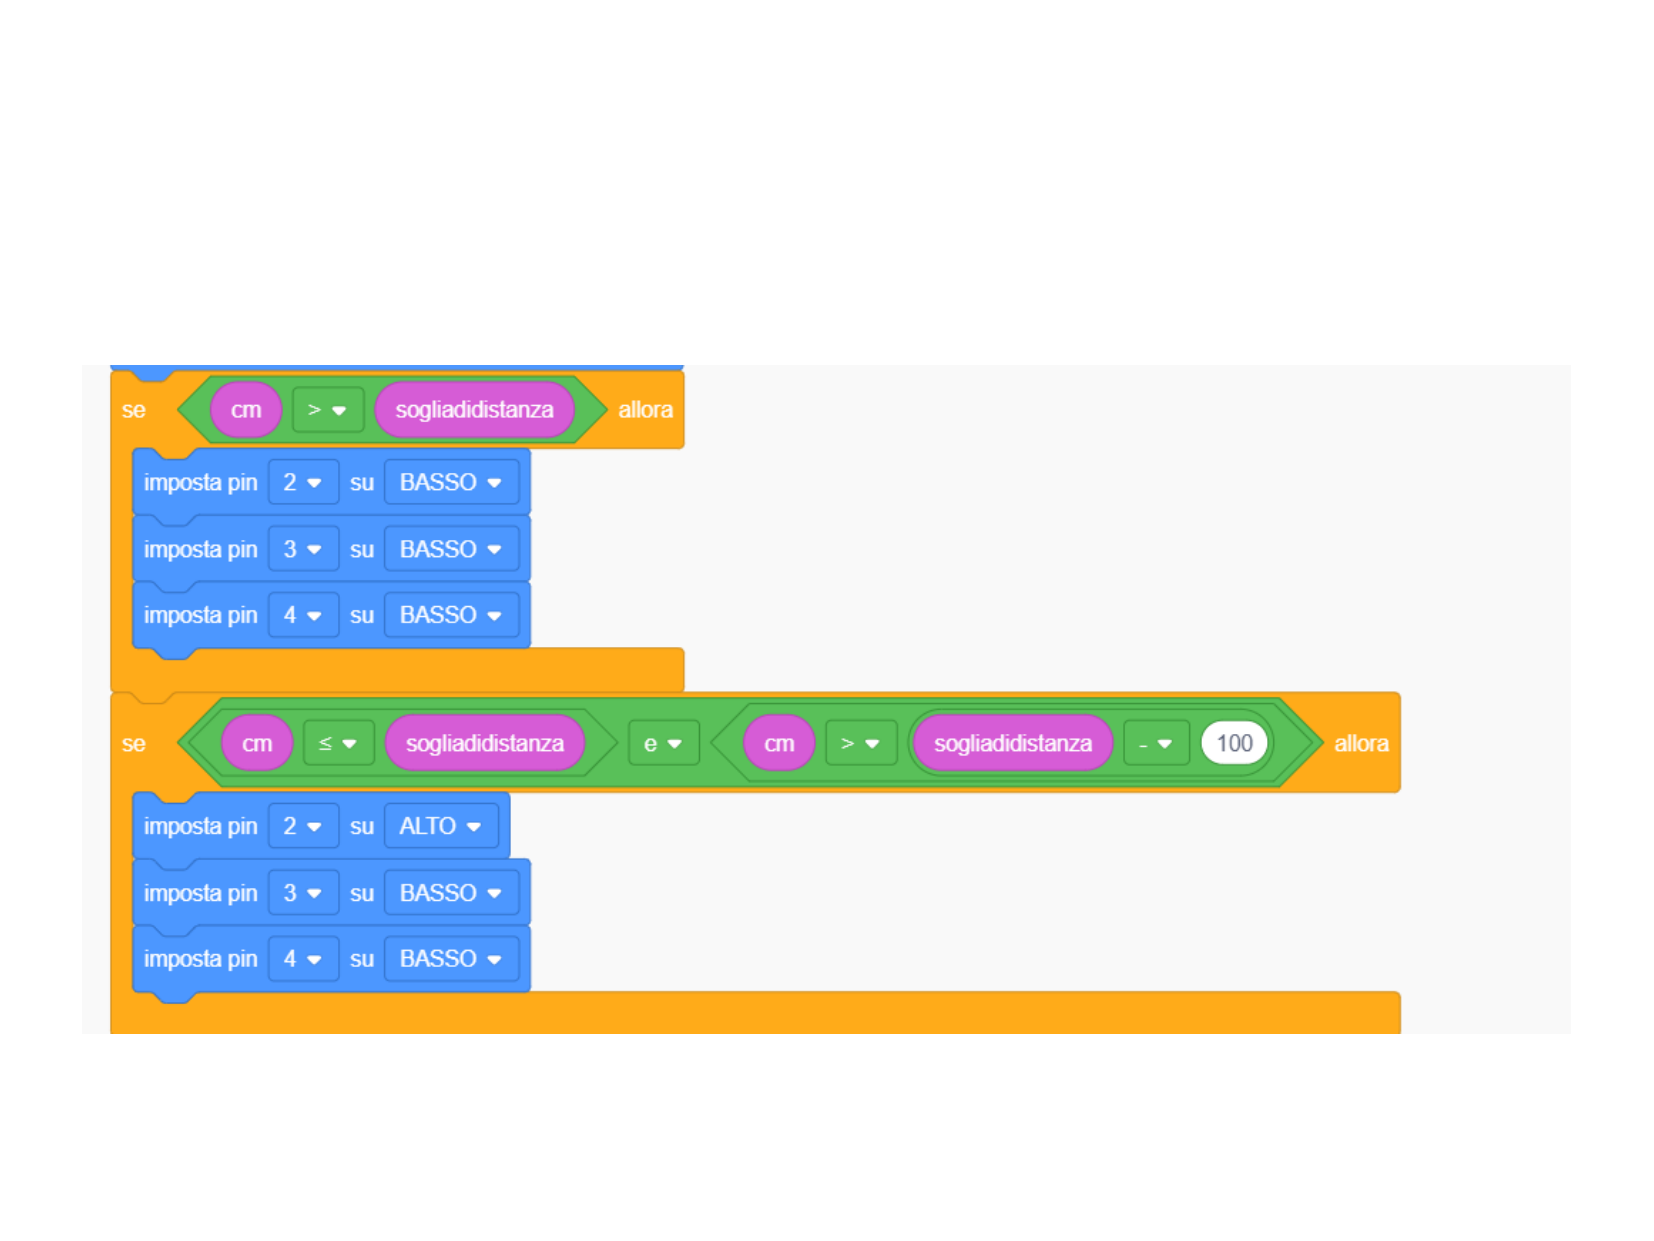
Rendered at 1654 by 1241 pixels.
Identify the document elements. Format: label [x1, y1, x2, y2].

picture [82, 365, 1571, 1034]
